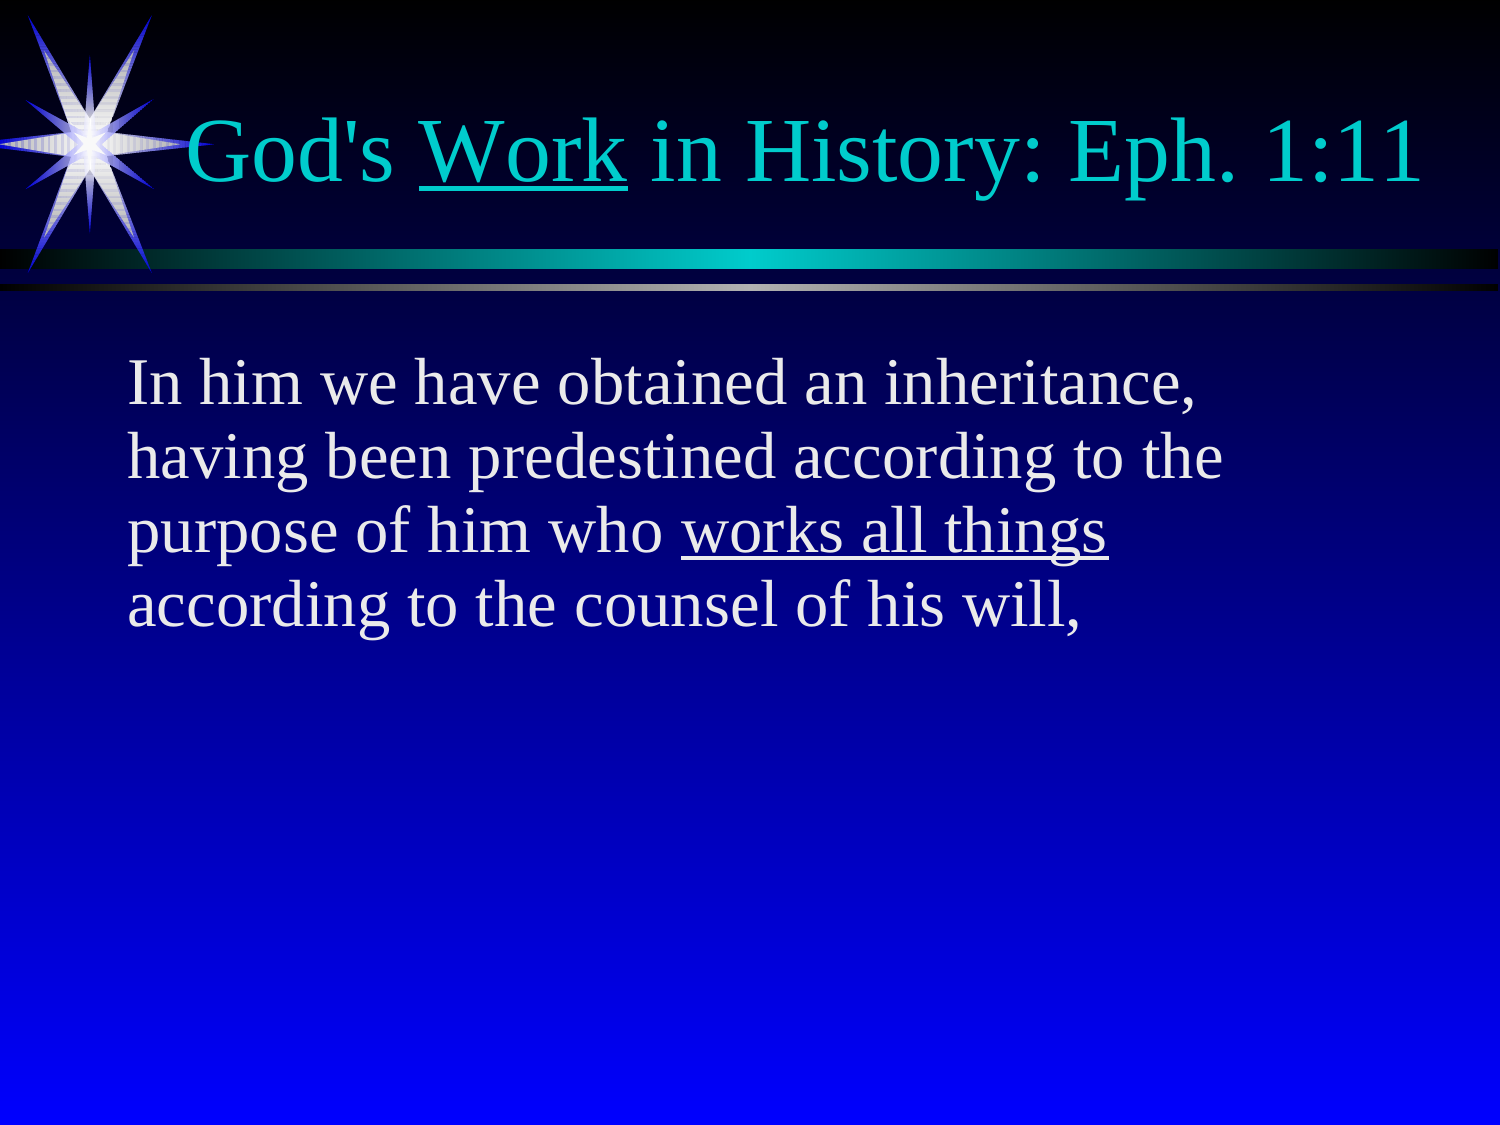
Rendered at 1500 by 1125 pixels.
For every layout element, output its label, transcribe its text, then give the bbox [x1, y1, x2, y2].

title God's Work in History: Eph. 1:11 [185, 48, 1500, 252]
text_box In him we have obtained an inheritance, having been predestined according to the purpose of him who works all things according to the counsel of his will, [112, 337, 1388, 945]
